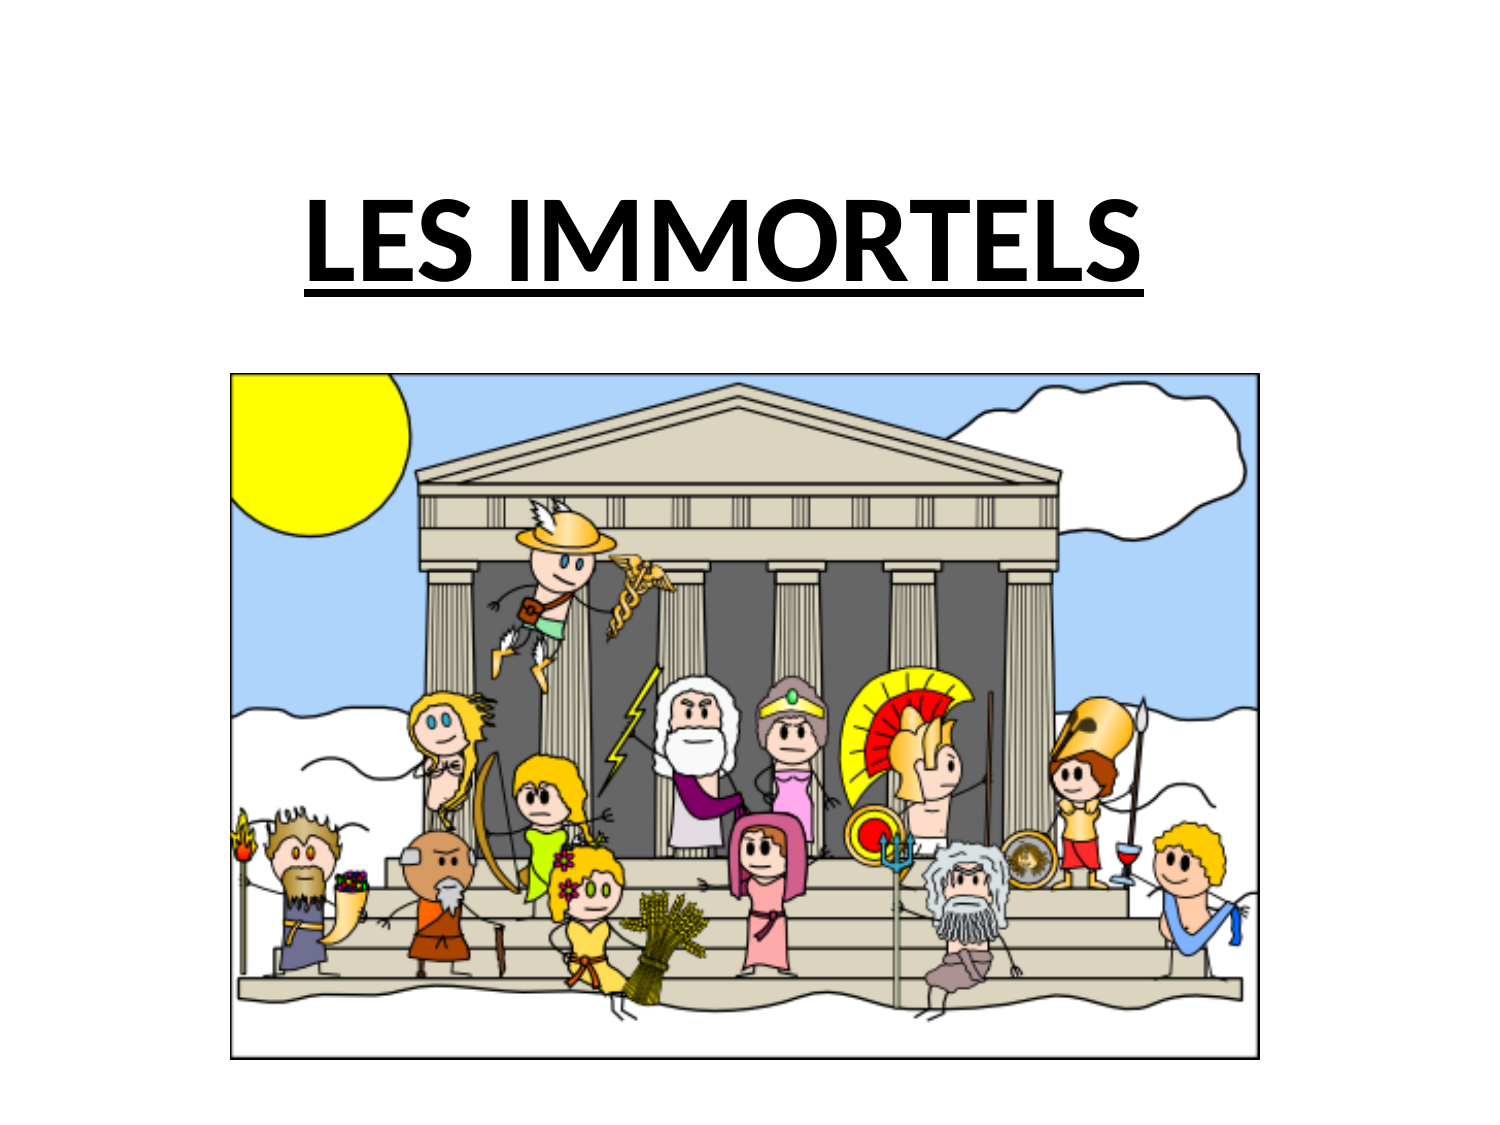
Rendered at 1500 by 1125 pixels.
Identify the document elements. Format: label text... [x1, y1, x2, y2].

text_box LES IMMORTELS [289, 148, 1187, 314]
picture [230, 373, 1260, 1060]
